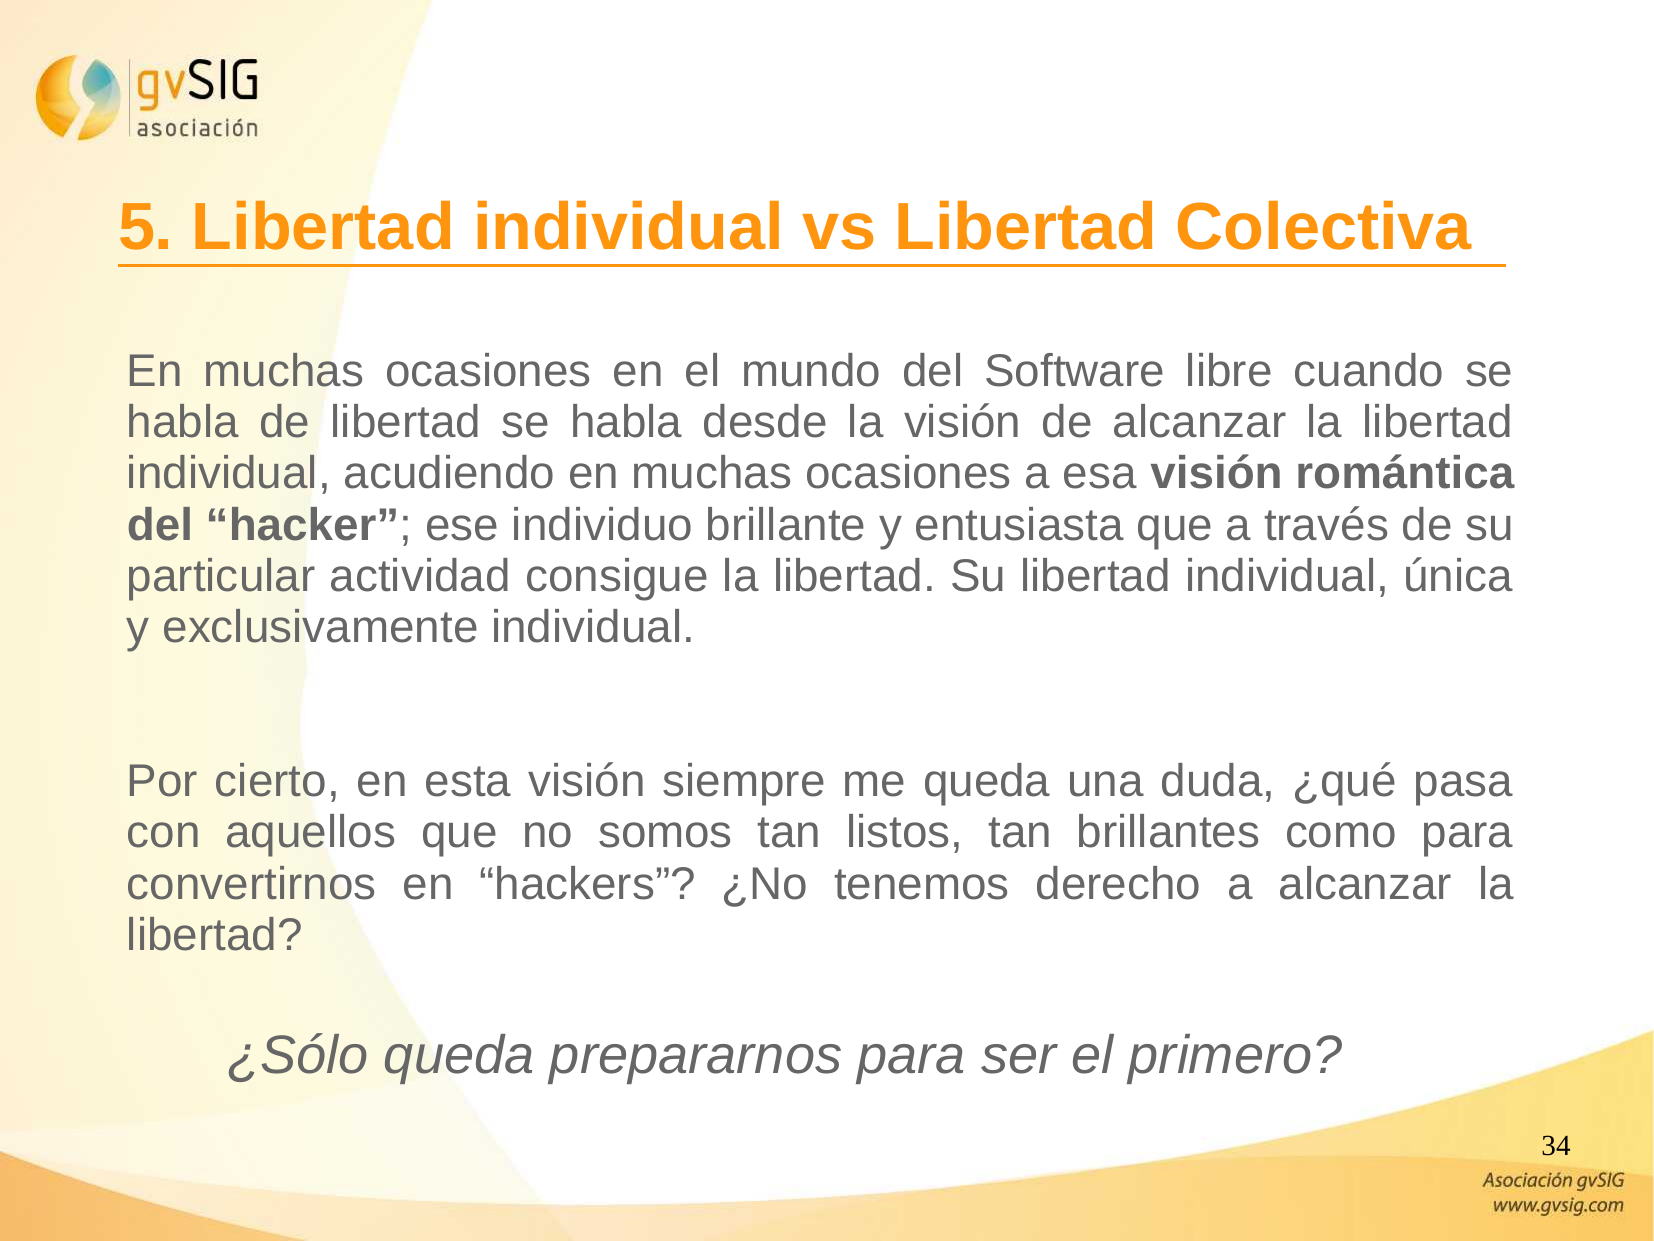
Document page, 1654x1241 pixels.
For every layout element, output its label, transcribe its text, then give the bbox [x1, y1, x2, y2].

text_box En muchas ocasiones en el mundo del Software libre cuando se habla de libertad se habla desde la visión de alcanzar la libertad individual, acudiendo en muchas ocasiones a esa visión romántica del “hacker”; ese individuo brillante y entusiasta que a través de su particular actividad consigue la libertad. Su libertad individual, única y exclusivamente individual. Por cierto, en esta visión siempre me queda una duda, ¿qué pasa con aquellos que no somos tan listos, tan brillantes como para convertirnos en “hackers”? ¿No tenemos derecho a alcanzar la libertad? [112, 337, 1530, 968]
picture [0, 0, 1654, 1241]
title 5. Libertad individual vs Libertad Colectiva [118, 177, 1607, 276]
text_box ¿Sólo queda prepararnos para ser el primero? [212, 1017, 1512, 1093]
